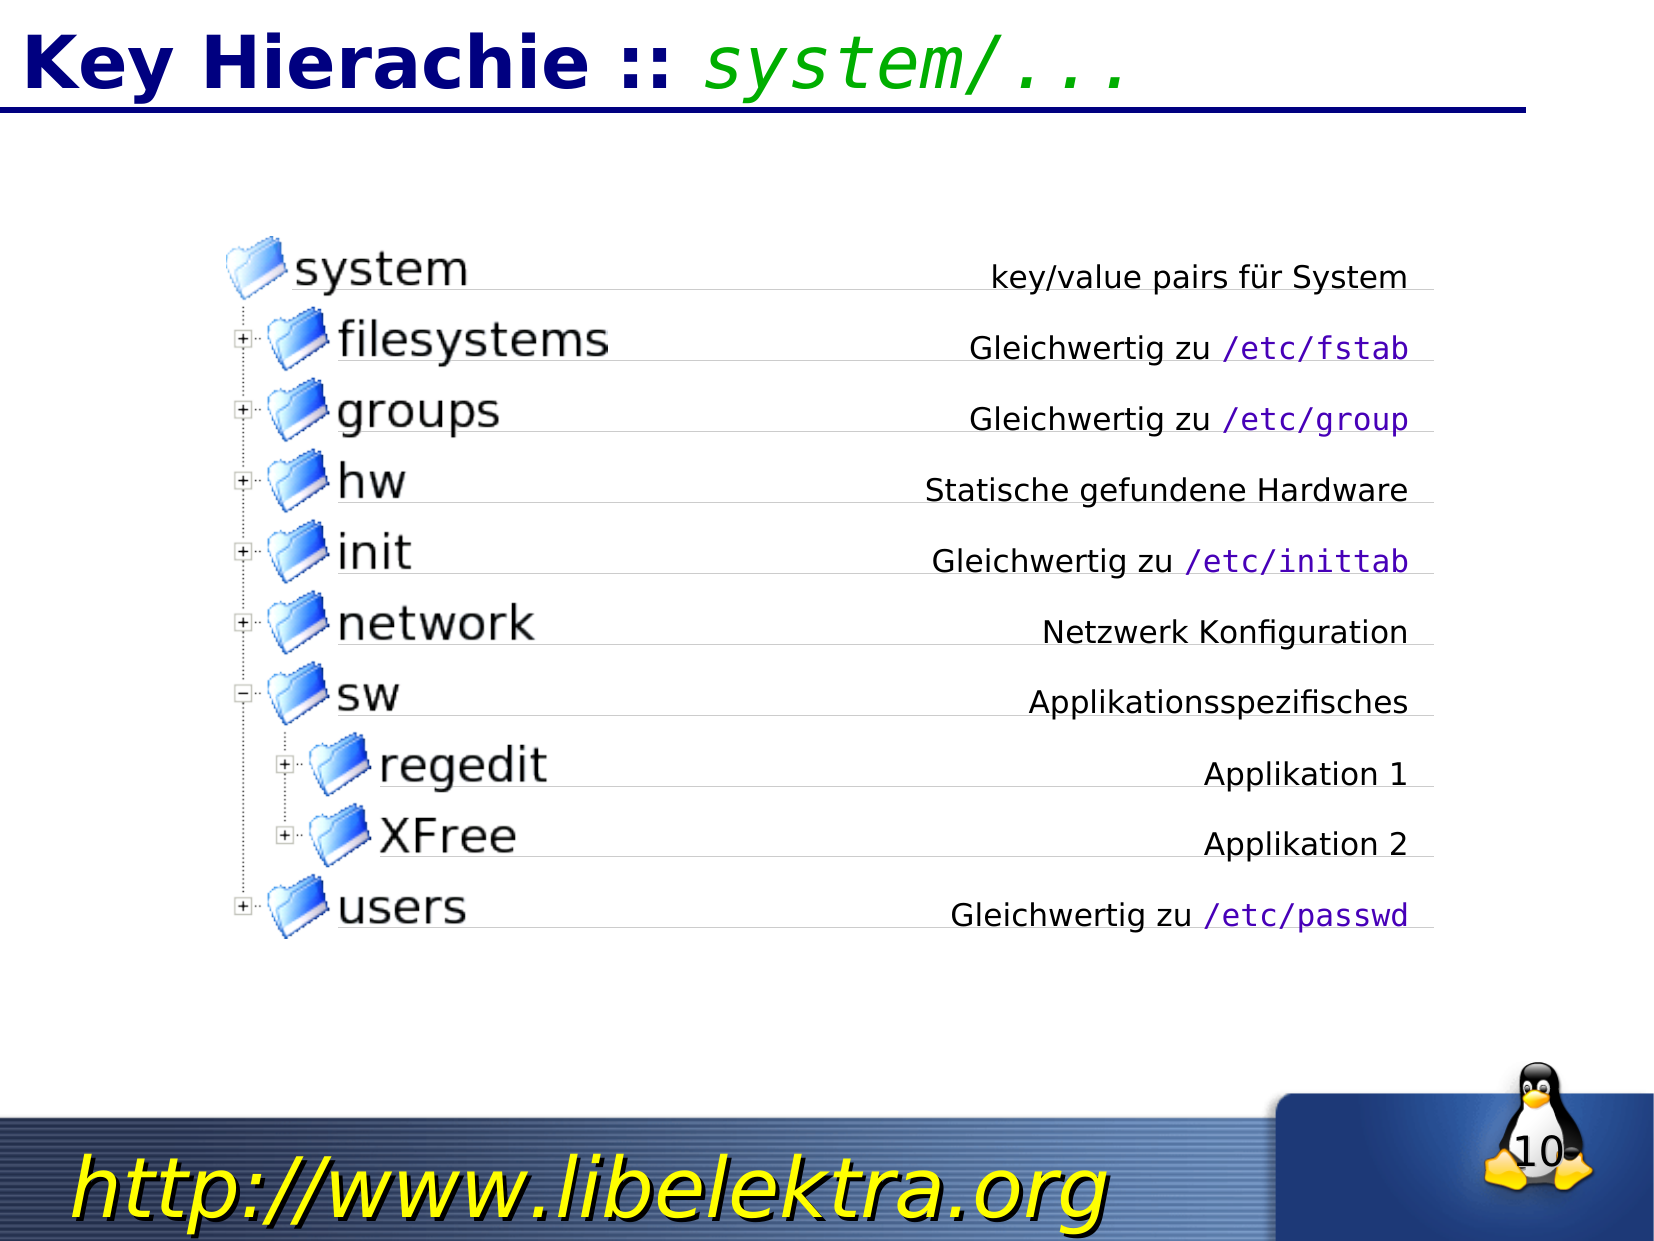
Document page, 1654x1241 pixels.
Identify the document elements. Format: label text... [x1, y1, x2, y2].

text_box <Nummer> [1312, 1122, 1566, 1178]
text_box Applikationsspezifisches [913, 683, 1410, 722]
text_box Gleichwertig zu /etc/fstab [969, 329, 1410, 367]
text_box Key Hierachie :: system/... [21, 14, 1611, 111]
text_box Applikation 2 [1203, 825, 1410, 864]
text_box Gleichwertig zu /etc/group [969, 399, 1410, 438]
text_box Applikation 1 [1203, 754, 1410, 793]
text_box Gleichwertig zu /etc/inittab [931, 541, 1410, 580]
text_box key/value pairs für System [990, 258, 1410, 296]
text_box Netzwerk Konfiguration [927, 612, 1410, 651]
picture [0, 1061, 1654, 1241]
picture [226, 236, 608, 939]
text_box Statische gefundene Hardware [924, 470, 1410, 509]
text_box Gleichwertig zu /etc/passwd [950, 896, 1410, 935]
